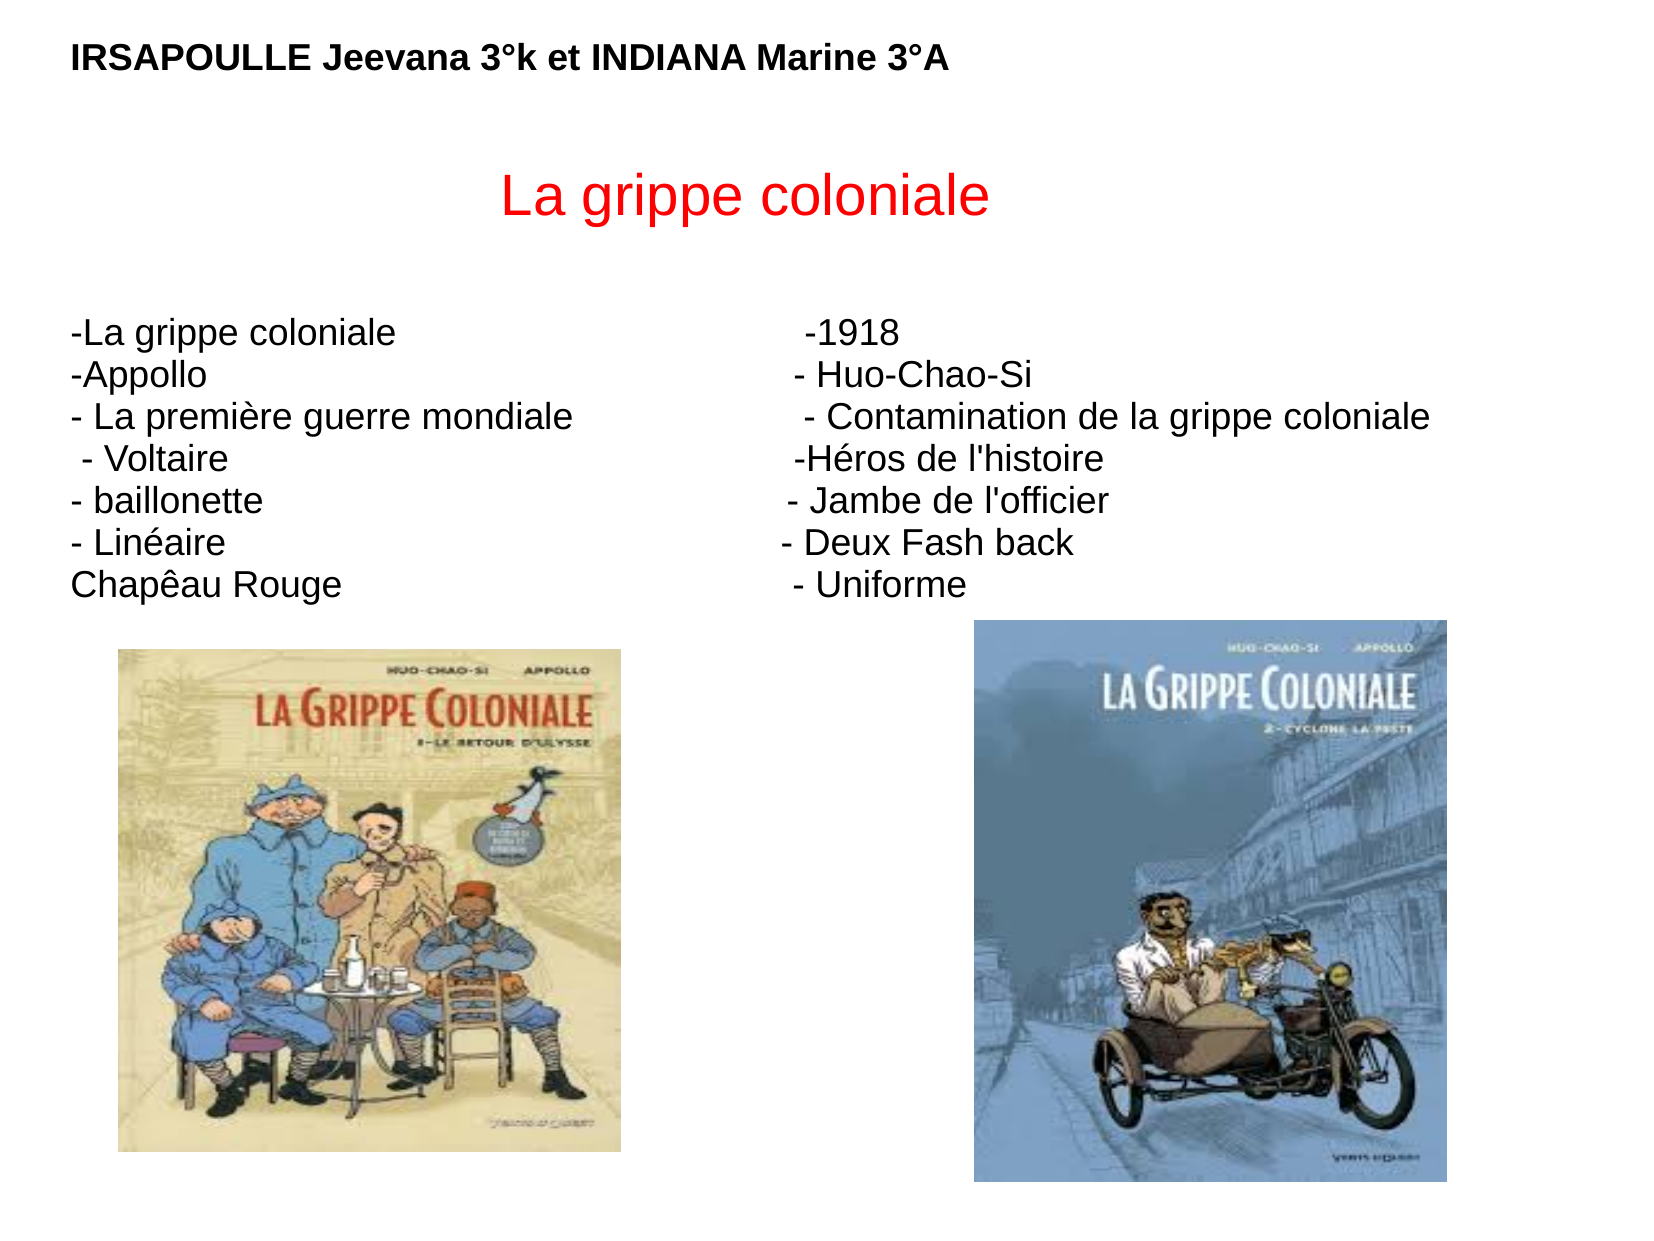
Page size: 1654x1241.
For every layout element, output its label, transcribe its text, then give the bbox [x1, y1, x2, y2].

picture [118, 649, 621, 1152]
text_box IRSAPOULLE Jeevana 3°k et INDIANA Marine 3°A La grippe coloniale -La grippe coloniale -1918 -Appollo - Huo-Chao-Si - La première guerre mondiale - Contamination de la grippe coloniale - Voltaire -Héros de l'histoire - baillonette - Jambe de l'officier - Linéaire - Deux Fash back Chapêau Rouge - Uniforme [55, 29, 1447, 1182]
picture [974, 620, 1447, 1182]
